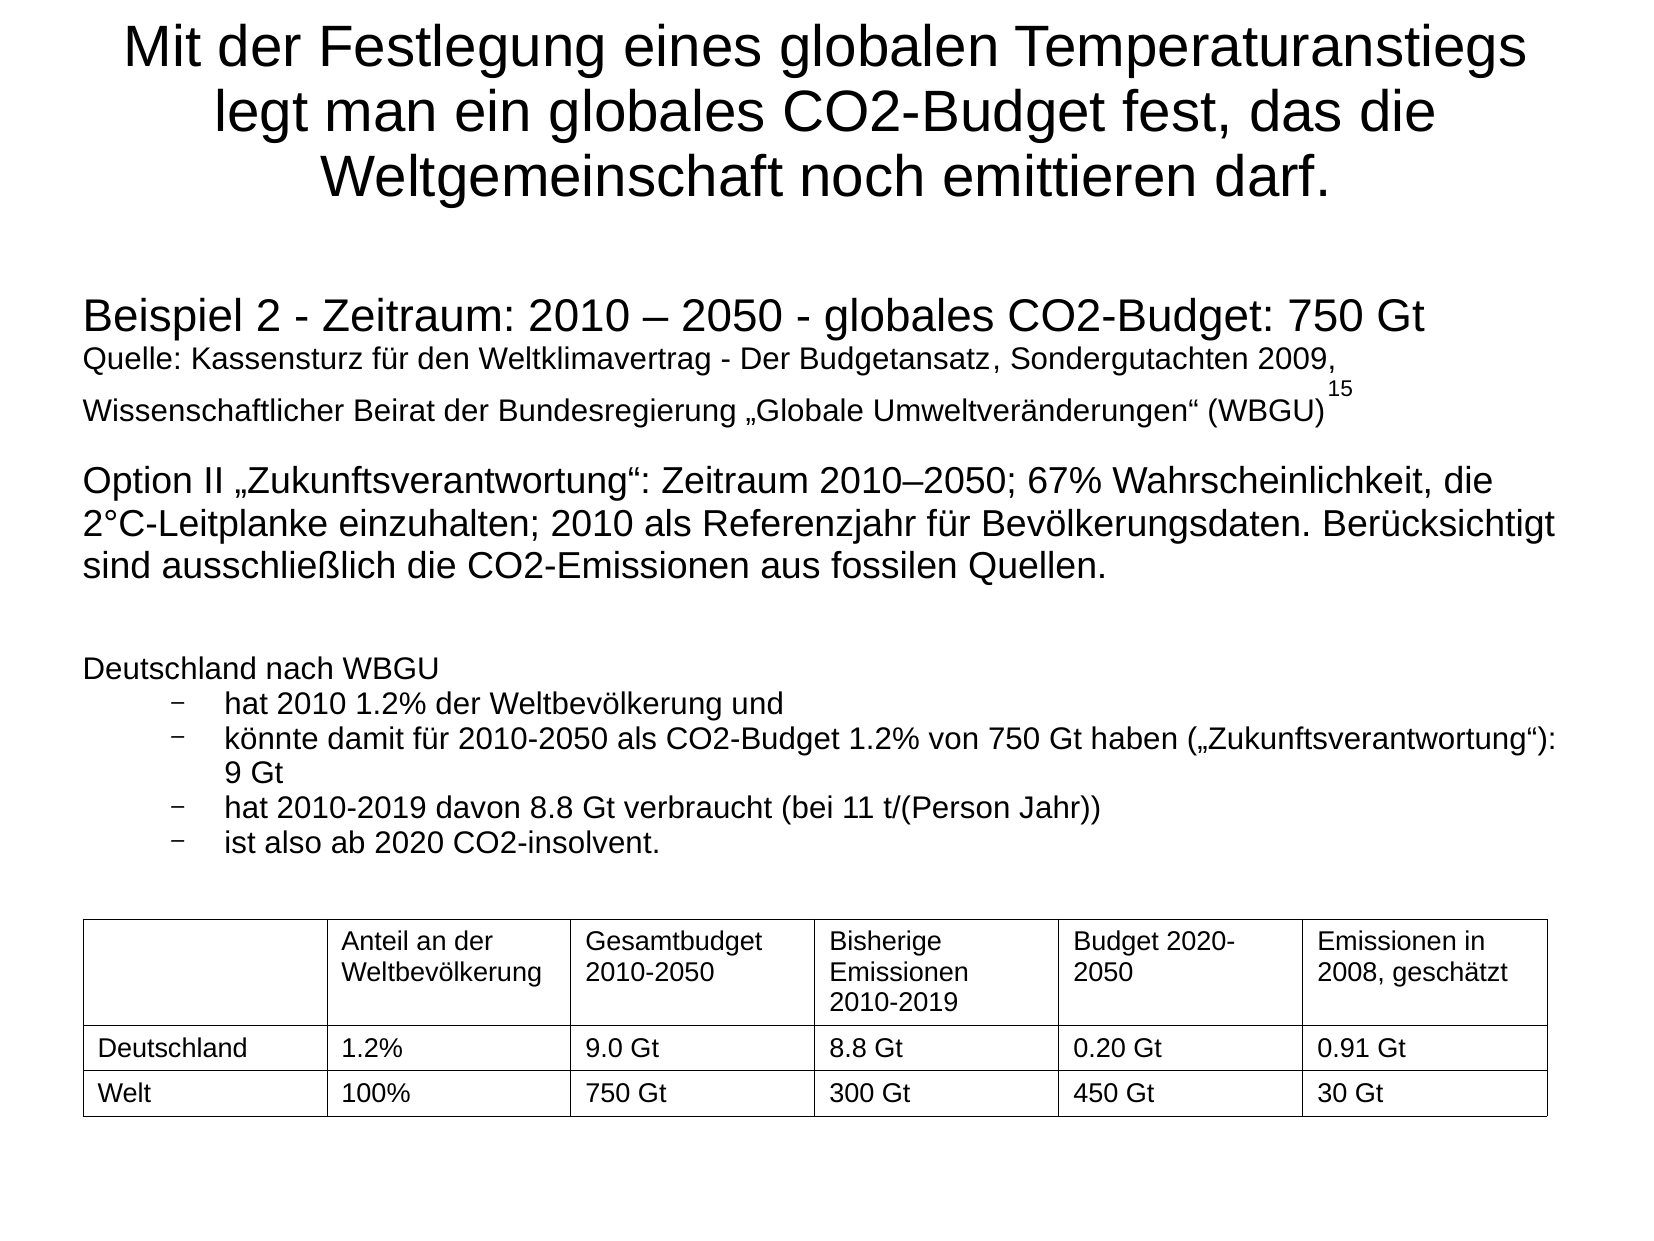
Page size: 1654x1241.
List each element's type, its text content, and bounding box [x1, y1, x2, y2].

table_cell 300 Gt [815, 1071, 1058, 1116]
table_cell 100% [328, 1071, 570, 1116]
table_cell 0.20 Gt [1059, 1026, 1302, 1070]
list Option II „Zukunftsverantwortung“: Zeitraum 2010–2050; 67% Wahrscheinlichkeit, die 2°C-Leitplanke einzuhalten; 2010 als Referenzjahr für Bevölkerungsdaten. Berücksichtigt sind ausschließlich die CO2-Emissionen aus fossilen Quellen. Deutschland nach WBGU hat 2010 1.2% der Weltbevölkerung und könnte damit für 2010-2050 als CO2-Budget 1.2% von 750 Gt haben („Zukunftsverantwortung“): 9 Gt hat 2010-2019 davon 8.8 Gt verbraucht (bei 11 t/(Person Jahr)) ist also ab 2020 CO2-insolvent. [82, 460, 1571, 912]
table_cell 750 Gt [571, 1071, 814, 1116]
table_header [84, 920, 327, 1025]
table_cell 8.8 Gt [815, 1026, 1058, 1070]
table_cell 0.91 Gt [1303, 1026, 1547, 1070]
list Beispiel 2 - Zeitraum: 2010 – 2050 - globales CO2-Budget: 750 Gt Quelle: Kassensturz für den Weltklimavertrag - Der Budgetansatz, Sondergutachten 2009, Wissenschaftlicher Beirat der Bundesregierung „Globale Umweltveränderungen“ (WBGU)15 [82, 290, 1571, 460]
table_cell 9.0 Gt [571, 1026, 814, 1070]
table_cell 450 Gt [1059, 1071, 1302, 1116]
table_cell 30 Gt [1303, 1071, 1547, 1116]
title Mit der Festlegung eines globalen Temperaturanstiegs legt man ein globales CO2-Budget fest, das die Weltgemeinschaft noch emittieren darf. [82, 13, 1571, 222]
table_header Emissionen in 2008, geschätzt [1303, 920, 1547, 1025]
table_cell 1.2% [328, 1026, 570, 1070]
table_header Gesamtbudget 2010-2050 [571, 920, 814, 1025]
table_header Bisherige Emissionen 2010-2019 [815, 920, 1058, 1025]
table_header Anteil an der Weltbevölkerung [328, 920, 570, 1025]
table_header Budget 2020-2050 [1059, 920, 1302, 1025]
table_cell Deutschland [84, 1026, 327, 1070]
table_cell Welt [84, 1071, 327, 1116]
